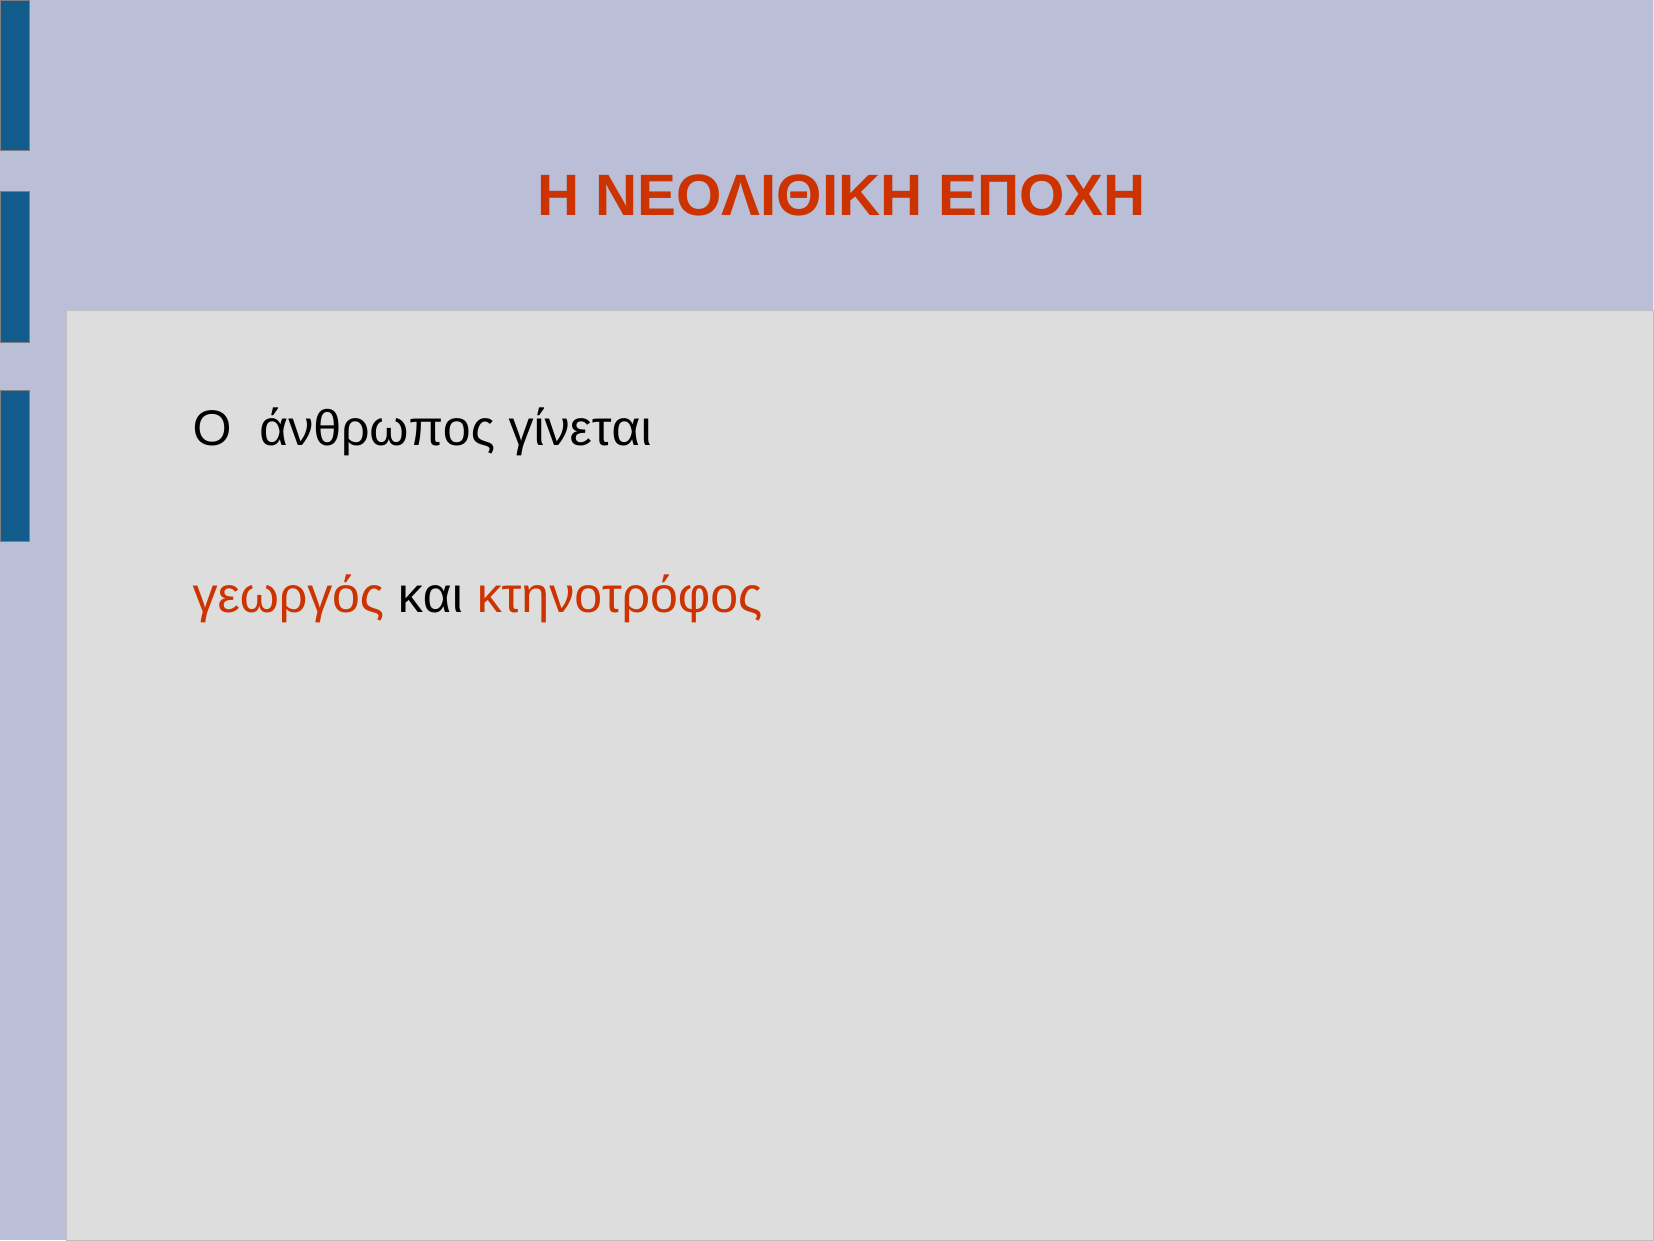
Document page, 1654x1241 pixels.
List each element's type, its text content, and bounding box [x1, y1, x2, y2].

title Η ΝΕΟΛIΘIΚΗ ΕΠΟΧΗ [121, 91, 1534, 299]
list Ο άνθρωπος γίνεται γεωργός και κτηνοτρόφος [121, 344, 1534, 1127]
